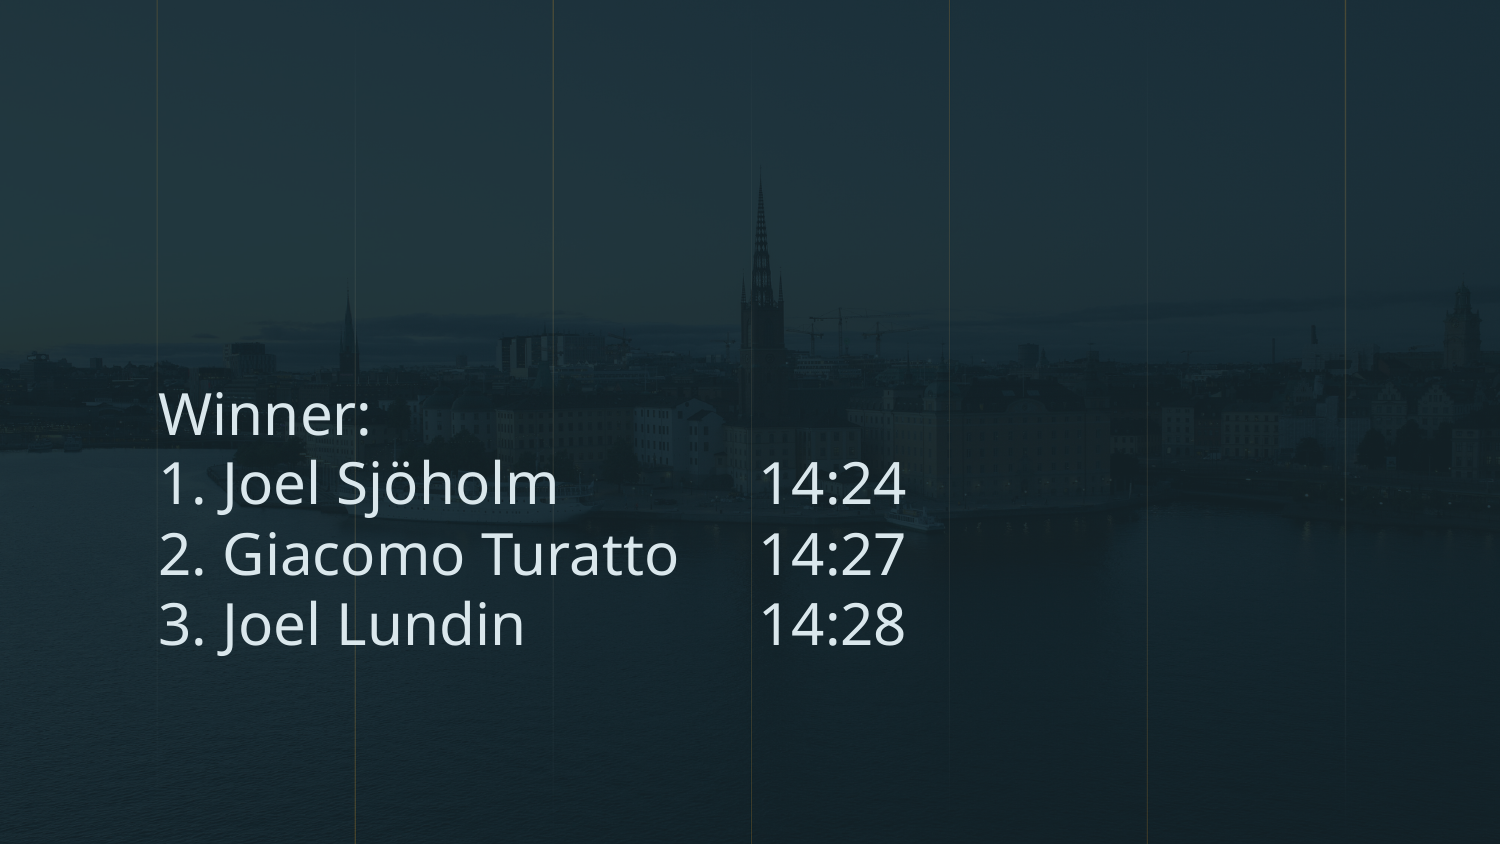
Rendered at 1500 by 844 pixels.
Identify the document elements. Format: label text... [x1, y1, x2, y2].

text_box Winner: 1. Joel Sjöholm 14:24 2. Giacomo Turatto 14:27 3. Joel Lundin 14:28 [143, 361, 1211, 591]
picture [0, 0, 1500, 844]
